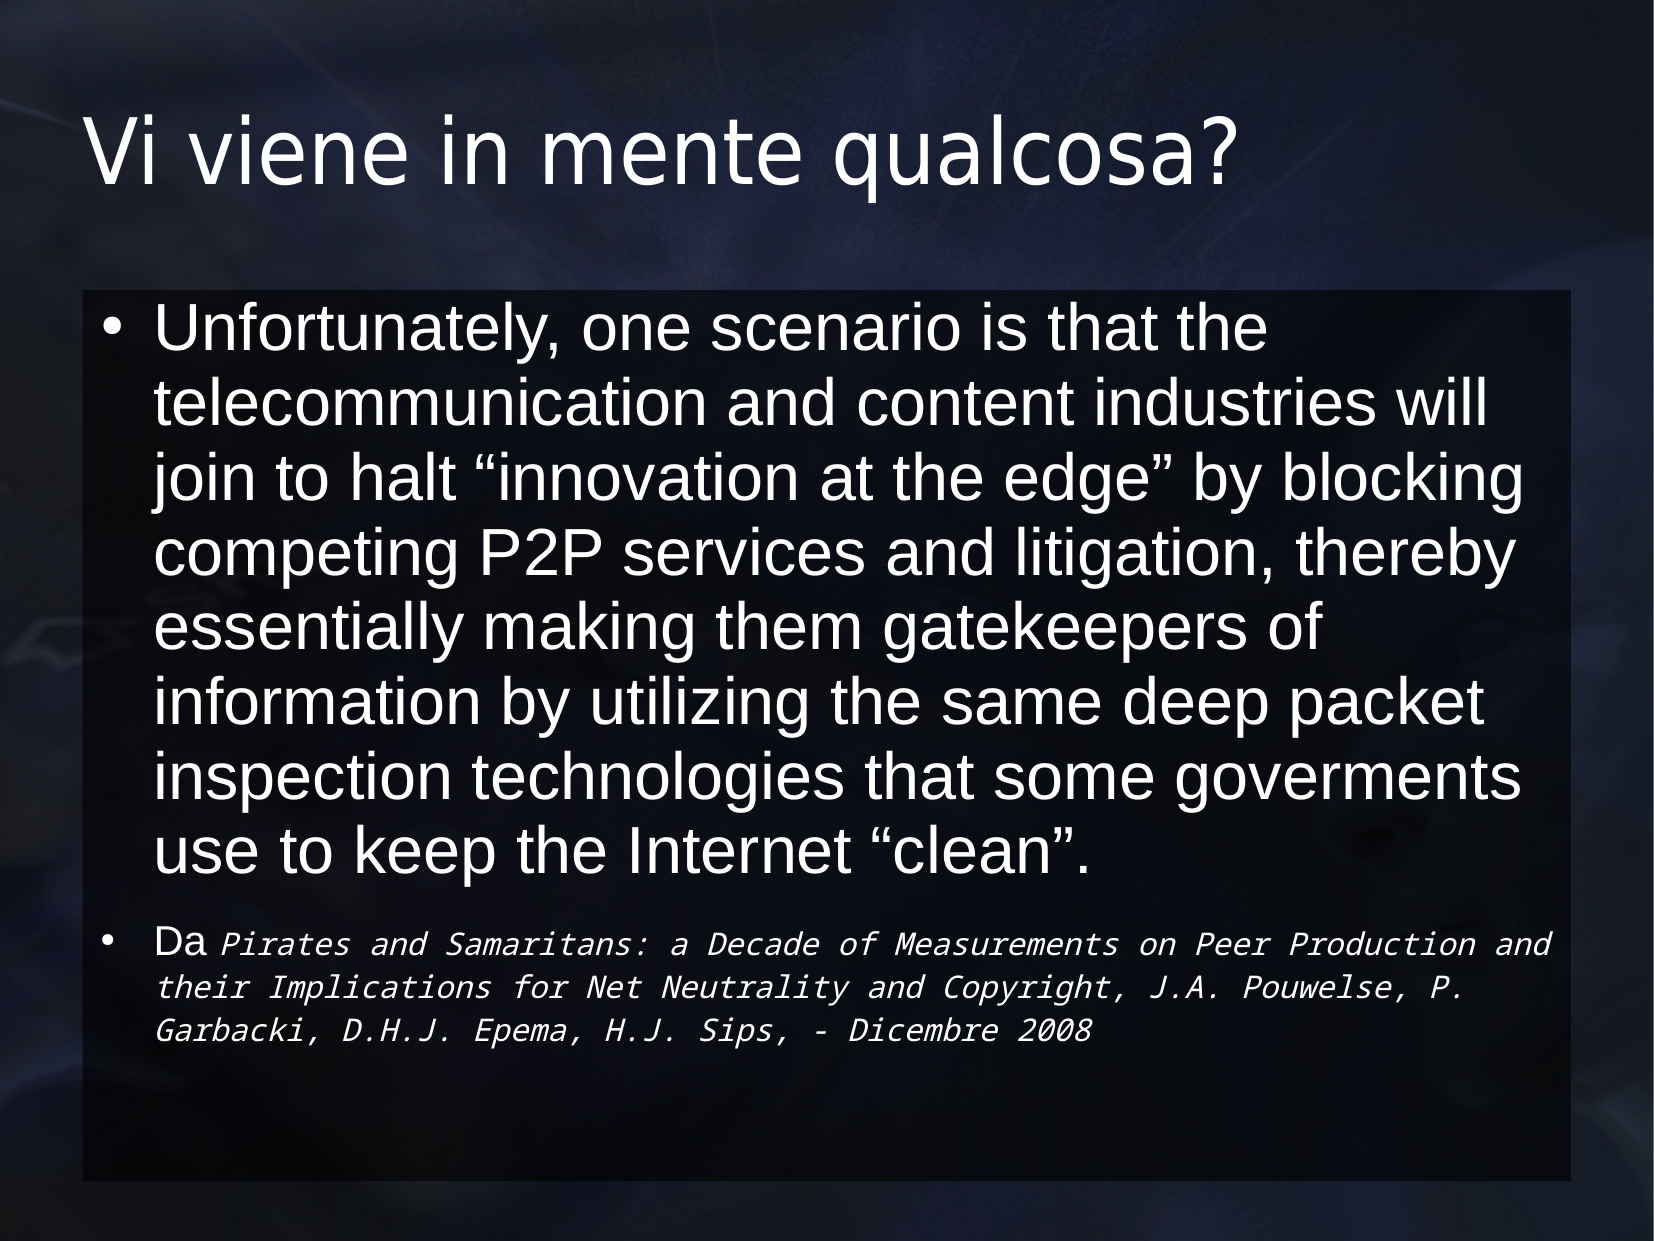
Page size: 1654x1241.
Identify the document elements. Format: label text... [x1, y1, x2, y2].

list Unfortunately, one scenario is that the telecommunication and content industries will join to halt “innovation at the edge” by blocking competing P2P services and litigation, thereby essentially making them gatekeepers of information by utilizing the same deep packet inspection technologies that some goverments use to keep the Internet “clean”. Da Pirates and Samaritans: a Decade of Measurements on Peer Production and their Implications for Net Neutrality and Copyright, J.A. Pouwelse, P. Garbacki, D.H.J. Epema, H.J. Sips, - Dicembre 2008 [82, 290, 1571, 1182]
title Vi viene in mente qualcosa? [82, 49, 1571, 257]
picture [0, 0, 1654, 1241]
